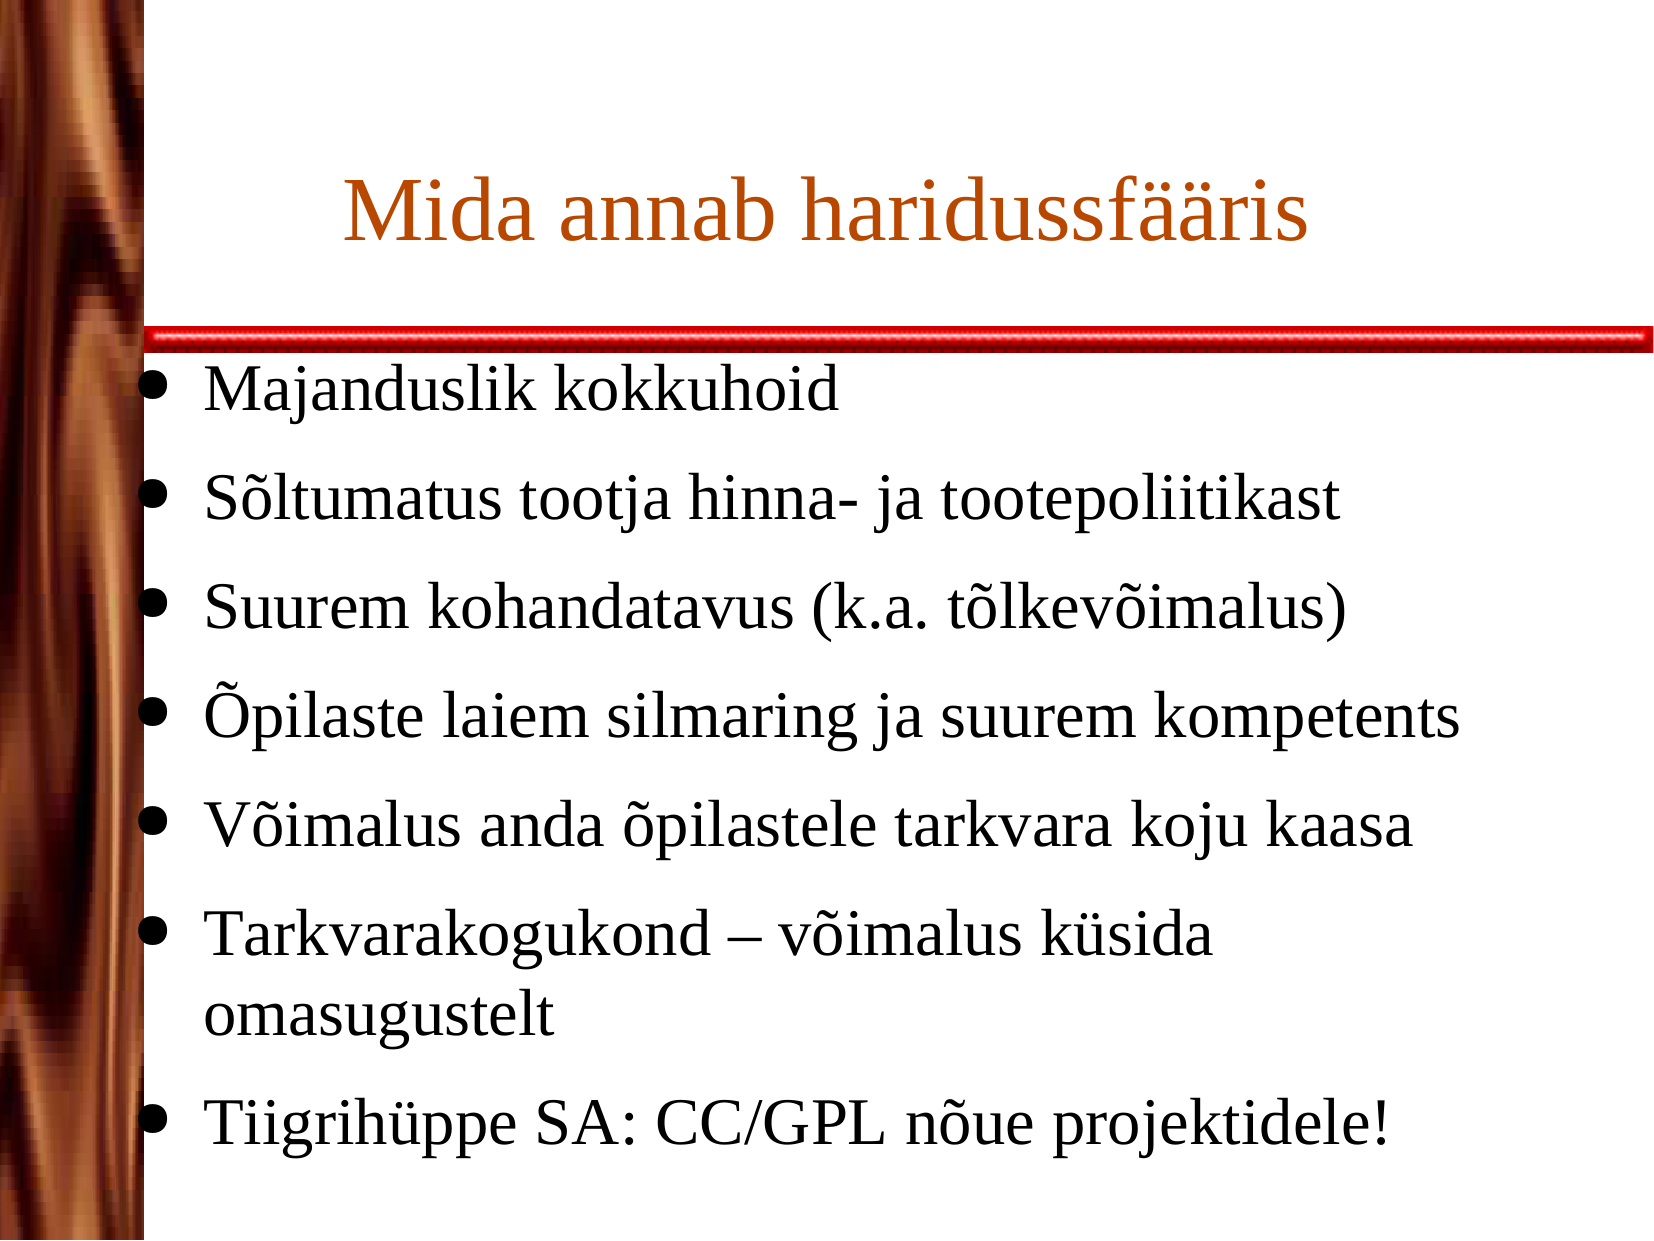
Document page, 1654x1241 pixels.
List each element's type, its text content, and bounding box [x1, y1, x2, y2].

list Majanduslik kokkuhoid Sõltumatus tootja hinna- ja tootepoliitikast Suurem kohandatavus (k.a. tõlkevõimalus) Õpilaste laiem silmaring ja suurem kompetents Võimalus anda õpilastele tarkvara koju kaasa Tarkvarakogukond – võimalus küsida omasugustelt Tiigrihüppe SA: CC/GPL nõue projektidele! [121, 344, 1533, 1154]
title Mida annab haridussfääris [121, 98, 1533, 314]
picture [0, 0, 1654, 1240]
